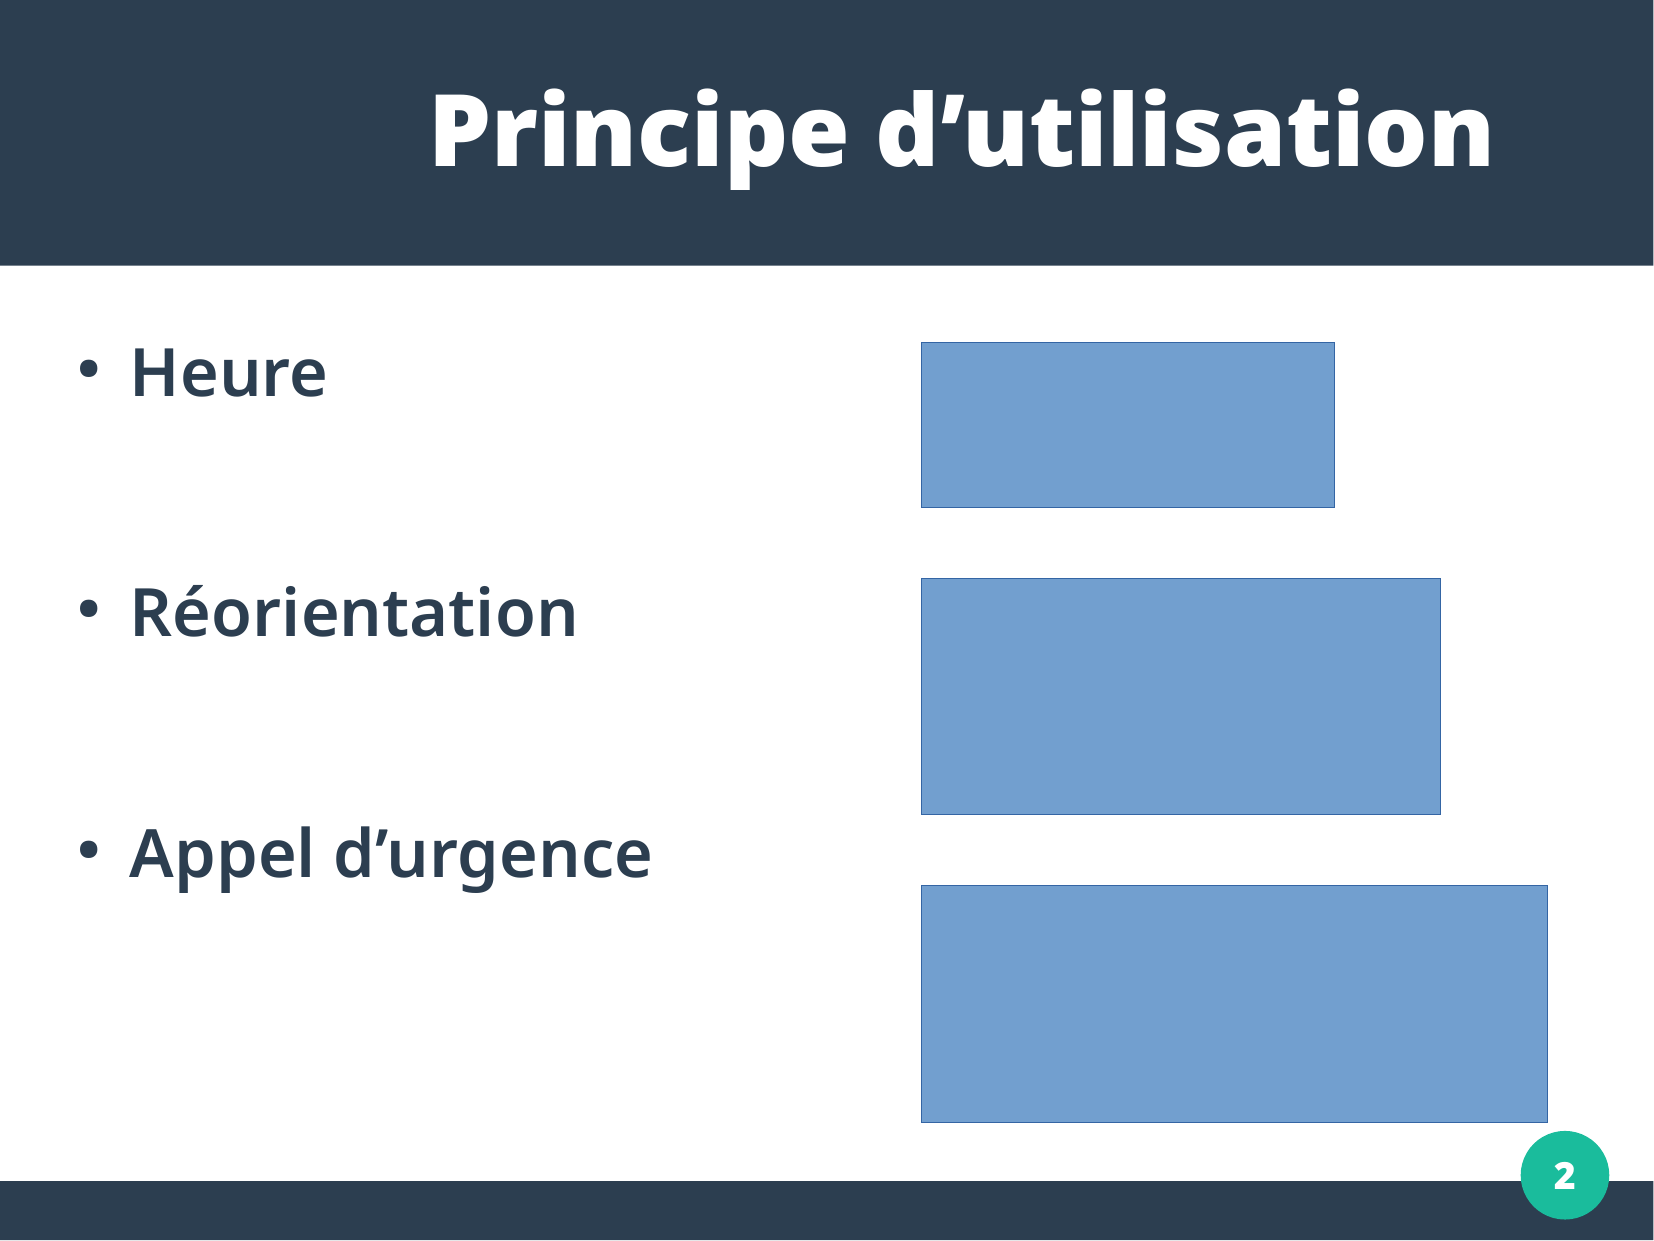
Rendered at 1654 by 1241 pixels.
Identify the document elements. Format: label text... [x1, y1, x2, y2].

title Principe d’utilisation [59, 49, 1595, 207]
list Heure Réorientation Appel d’urgence [59, 324, 1595, 1152]
text_box [921, 578, 1441, 815]
text_box [921, 342, 1335, 508]
text_box [921, 885, 1548, 1123]
